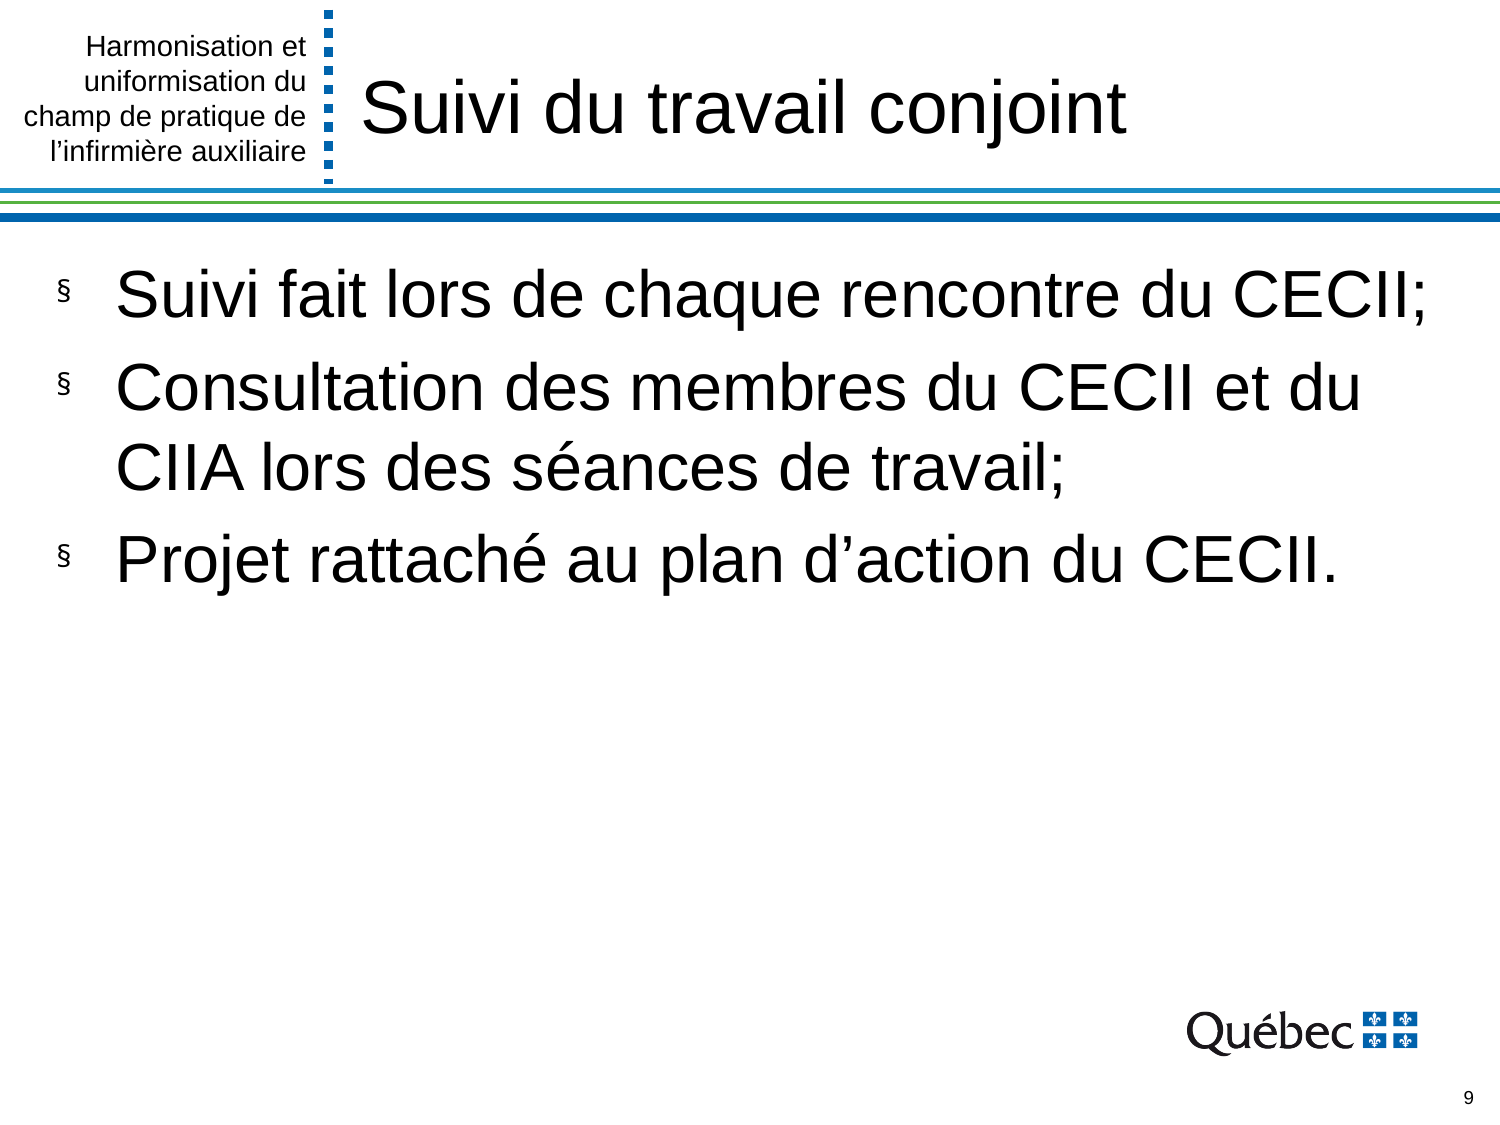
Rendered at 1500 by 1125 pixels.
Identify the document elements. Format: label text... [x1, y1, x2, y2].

picture [1163, 987, 1441, 1072]
text_box <numéro> [1449, 1078, 1500, 1125]
text_box Suivi du travail conjoint [348, 11, 1489, 188]
text_box Harmonisation et uniformisation du champ de pratique de l’infirmière auxiliaire [5, 0, 319, 195]
text_box Suivi fait lors de chaque rencontre du CECII; Consultation des membres du CECII et du CIIA lors des séances de travail; Projet rattaché au plan d’action du CECII. [41, 243, 1459, 988]
text_box Suivi du travail conjoint [348, 193, 1489, 197]
